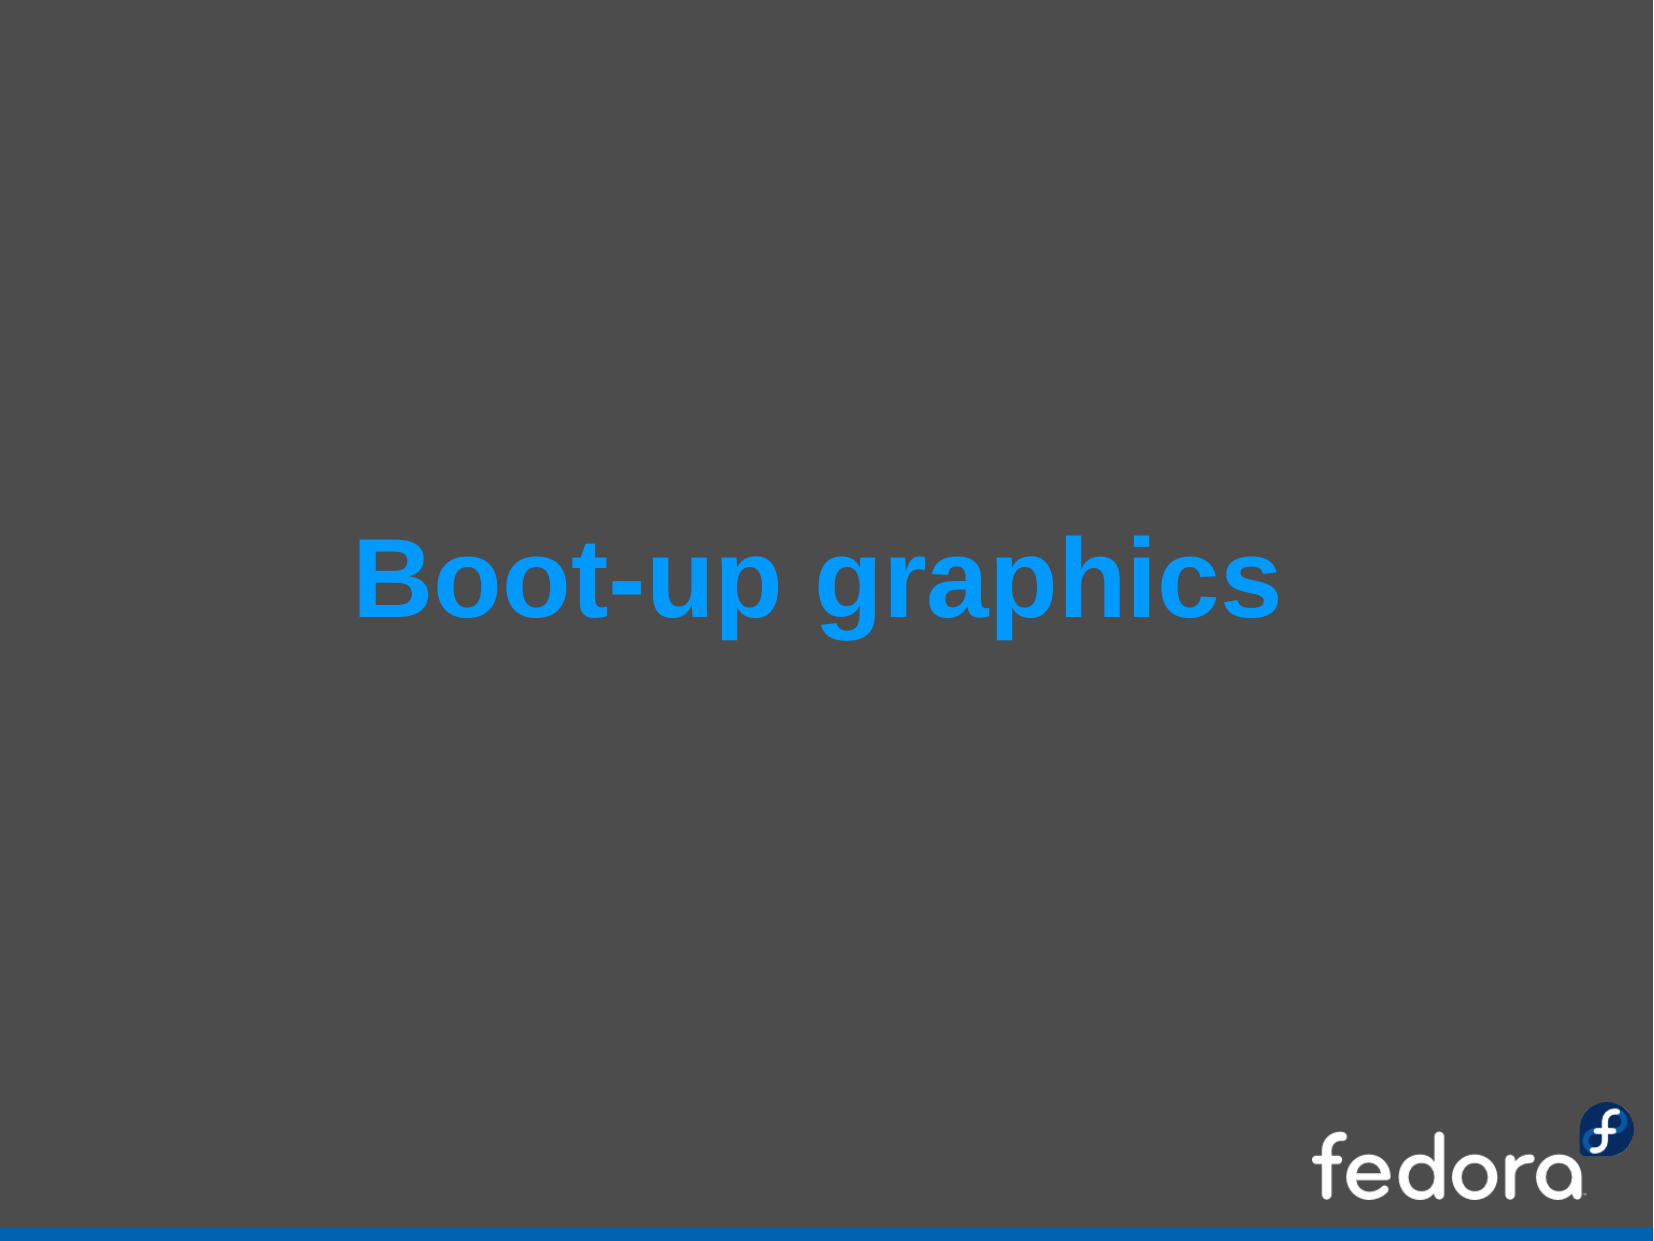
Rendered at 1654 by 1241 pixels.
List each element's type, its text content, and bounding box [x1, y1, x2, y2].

picture [1312, 1102, 1634, 1200]
title Boot-up graphics [112, 82, 1524, 1075]
